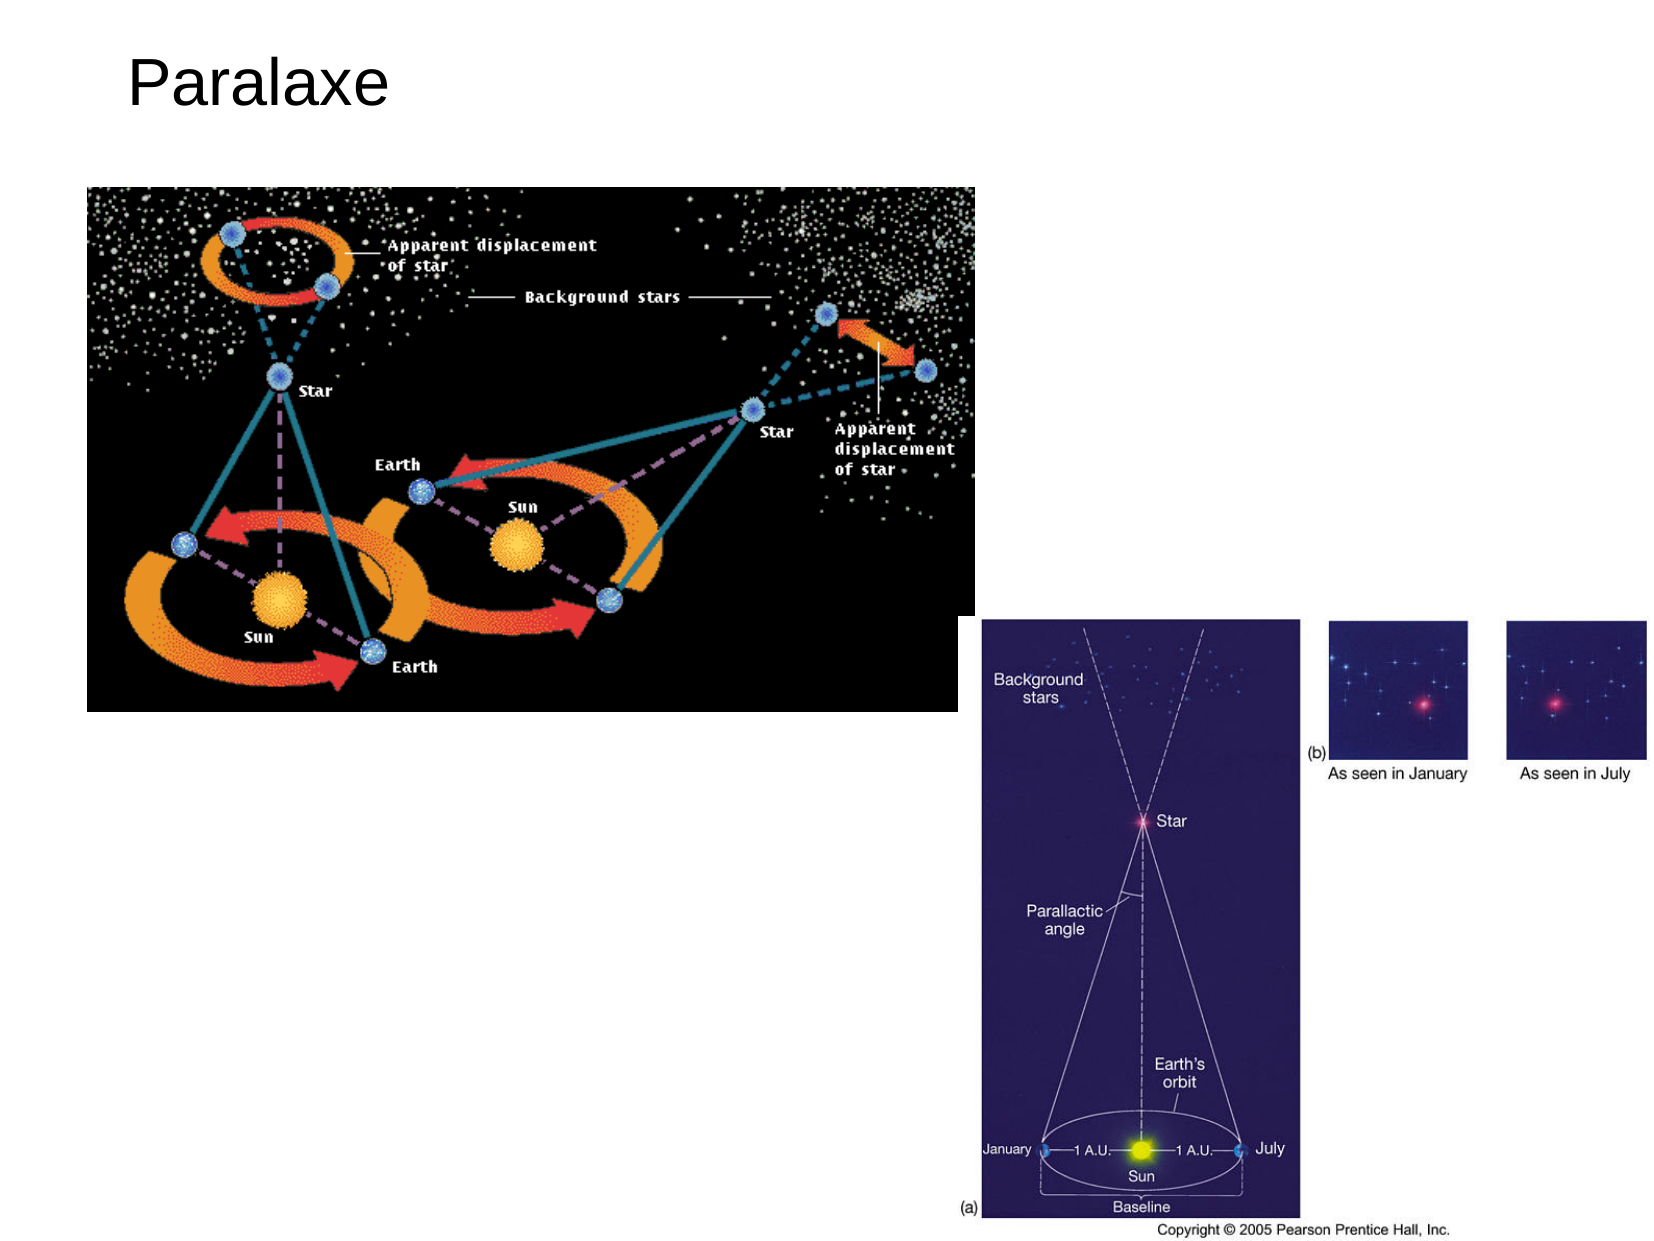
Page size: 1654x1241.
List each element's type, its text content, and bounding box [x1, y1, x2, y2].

text_box Paralaxe [112, 37, 1463, 128]
picture [87, 187, 1650, 1241]
